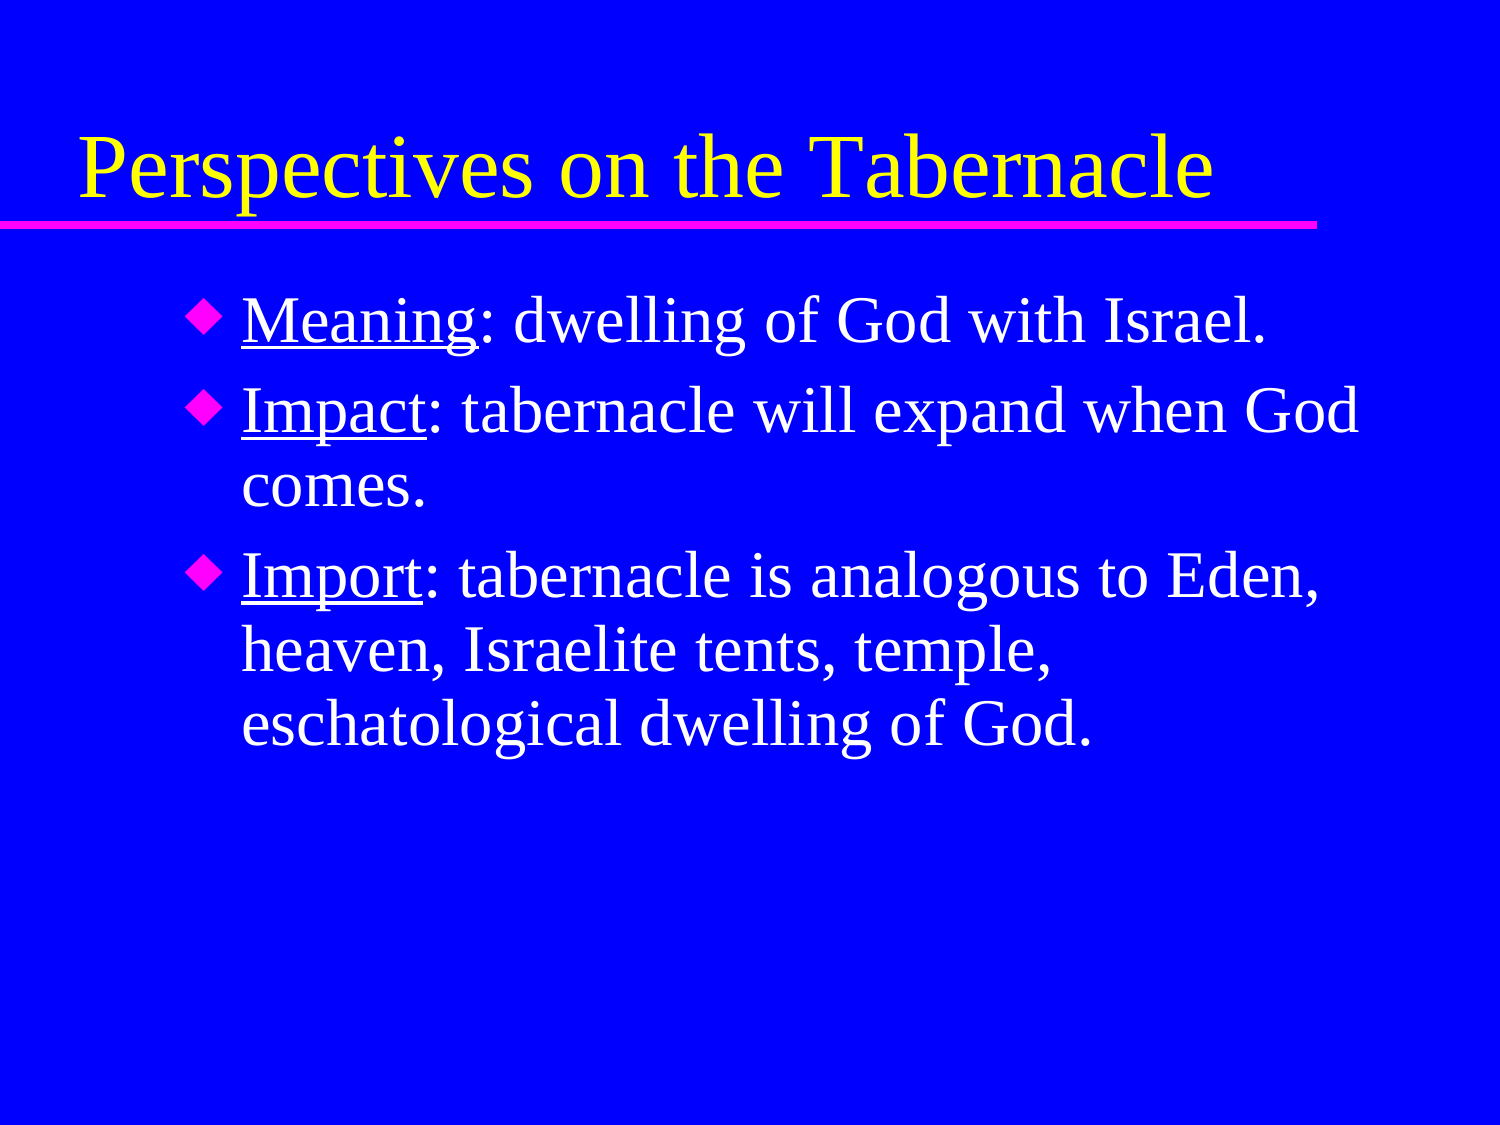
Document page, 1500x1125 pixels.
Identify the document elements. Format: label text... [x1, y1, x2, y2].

title Perspectives on the Tabernacle [62, 43, 1338, 225]
list Meaning: dwelling of God with Israel. Impact: tabernacle will expand when God comes. Import: tabernacle is analogous to Eden, heaven, Israelite tents, temple, eschatological dwelling of God. [169, 275, 1438, 951]
